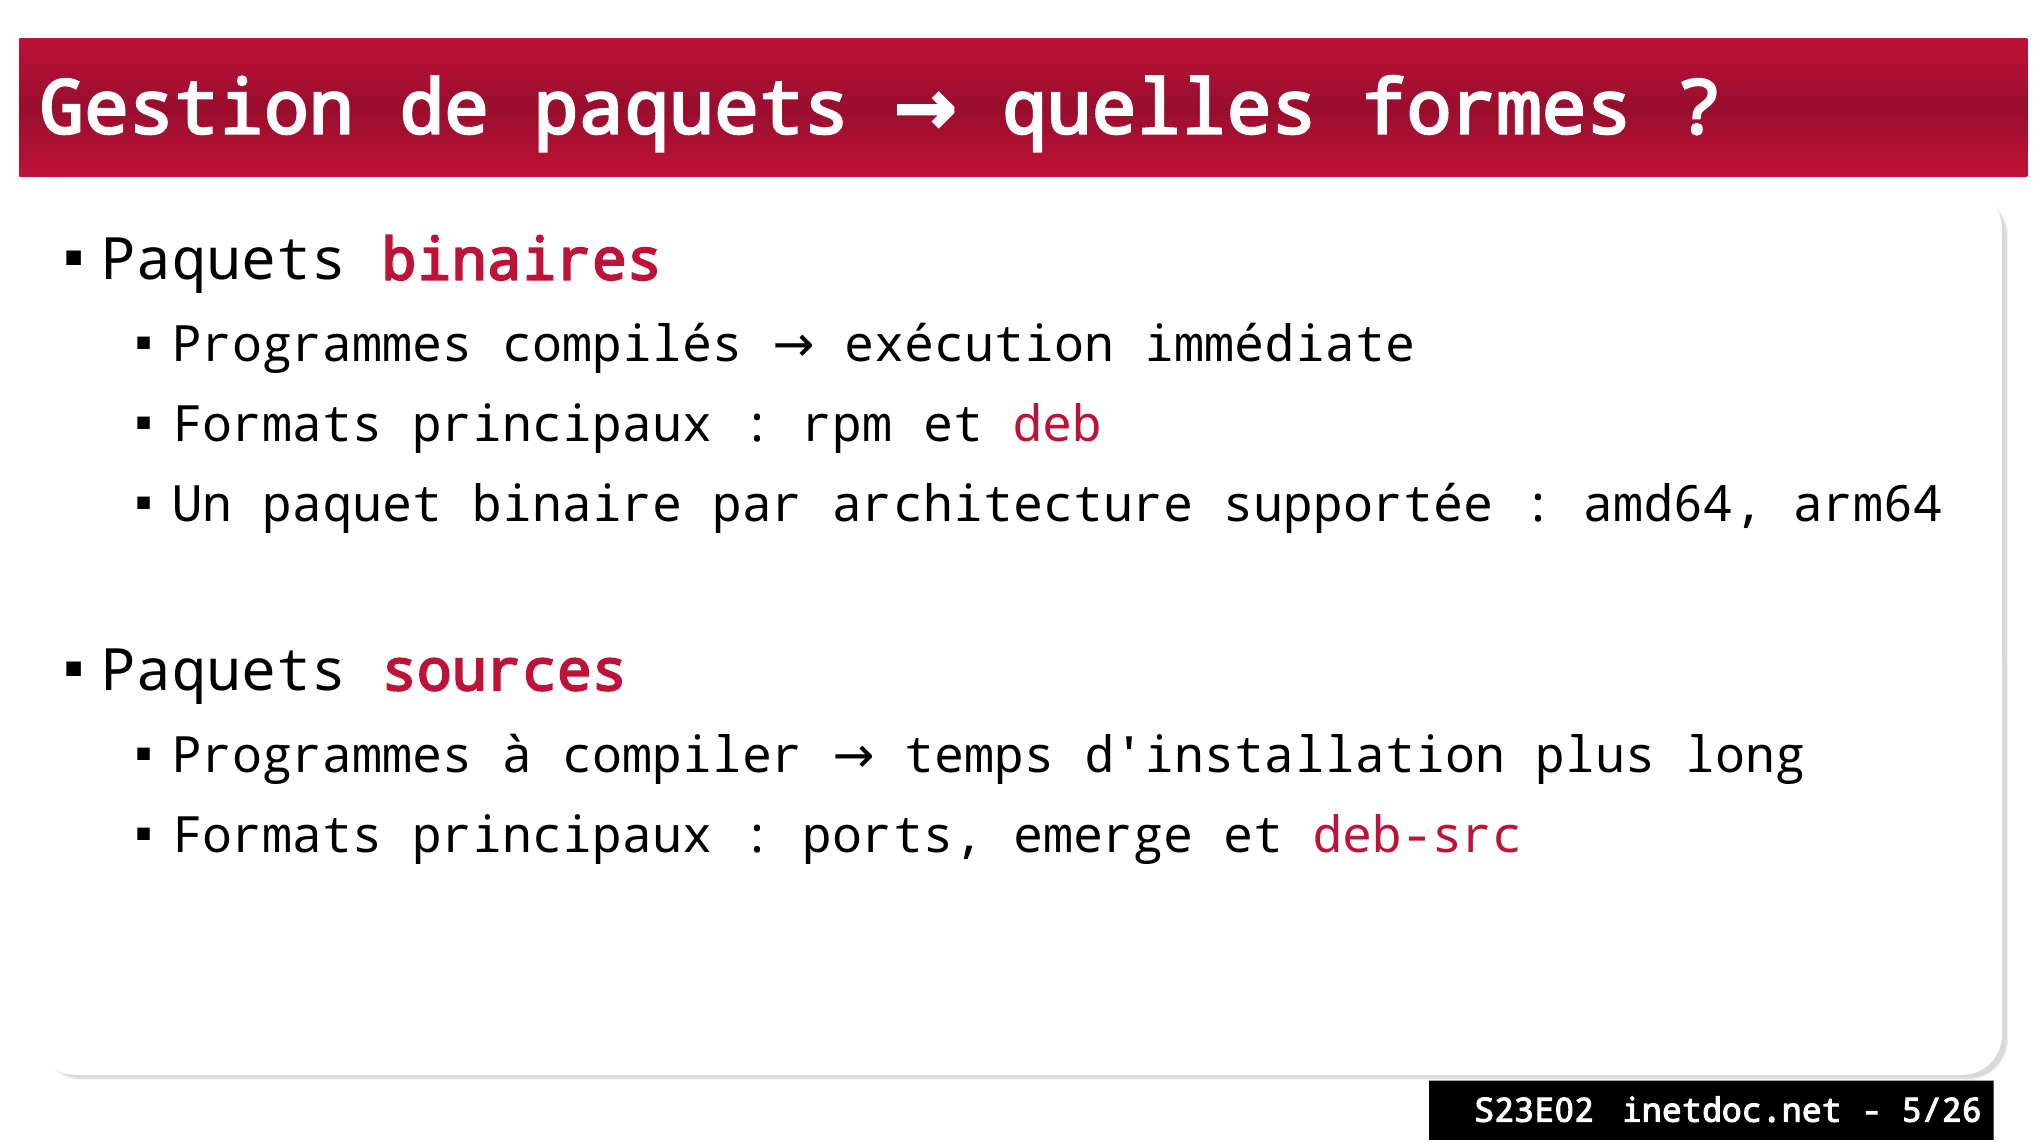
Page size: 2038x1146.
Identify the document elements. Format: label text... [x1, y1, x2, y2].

text_box S23E02 inetdoc.net - <numéro>/26 [1429, 1080, 1994, 1140]
text_box Gestion de paquets → quelles formes ? [19, 38, 2028, 177]
text_box Paquets binaires Programmes compilés → exécution immédiate Formats principaux : rpm et deb Un paquet binaire par architecture supportée : amd64, arm64 Paquets sources Programmes à compiler → temps d'installation plus long Formats principaux : ports, emerge et deb-src [35, 188, 2003, 1075]
